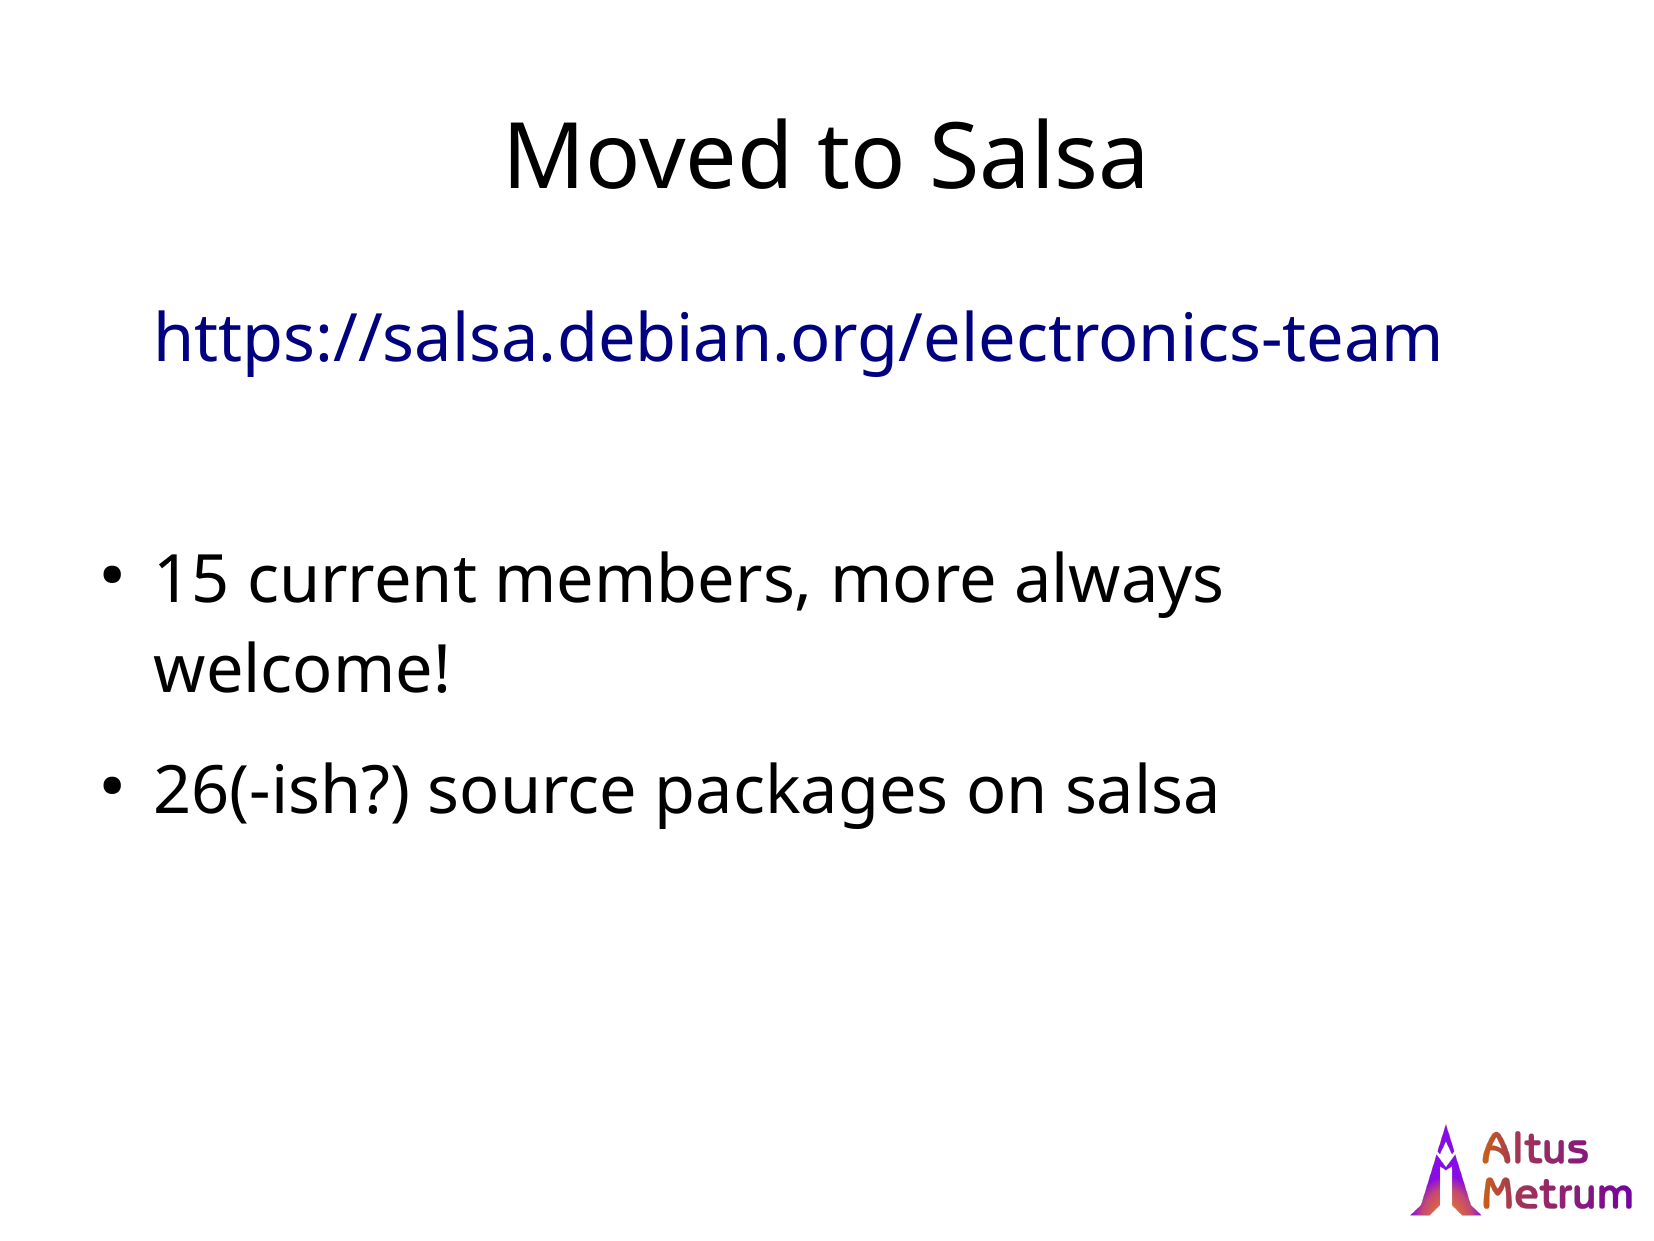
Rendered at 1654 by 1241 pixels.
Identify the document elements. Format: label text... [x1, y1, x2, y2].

picture [1410, 1124, 1636, 1226]
list https://salsa.debian.org/electronics-team 15 current members, more always welcome! 26(-ish?) source packages on salsa [82, 290, 1538, 1010]
title Moved to Salsa [82, 49, 1571, 257]
